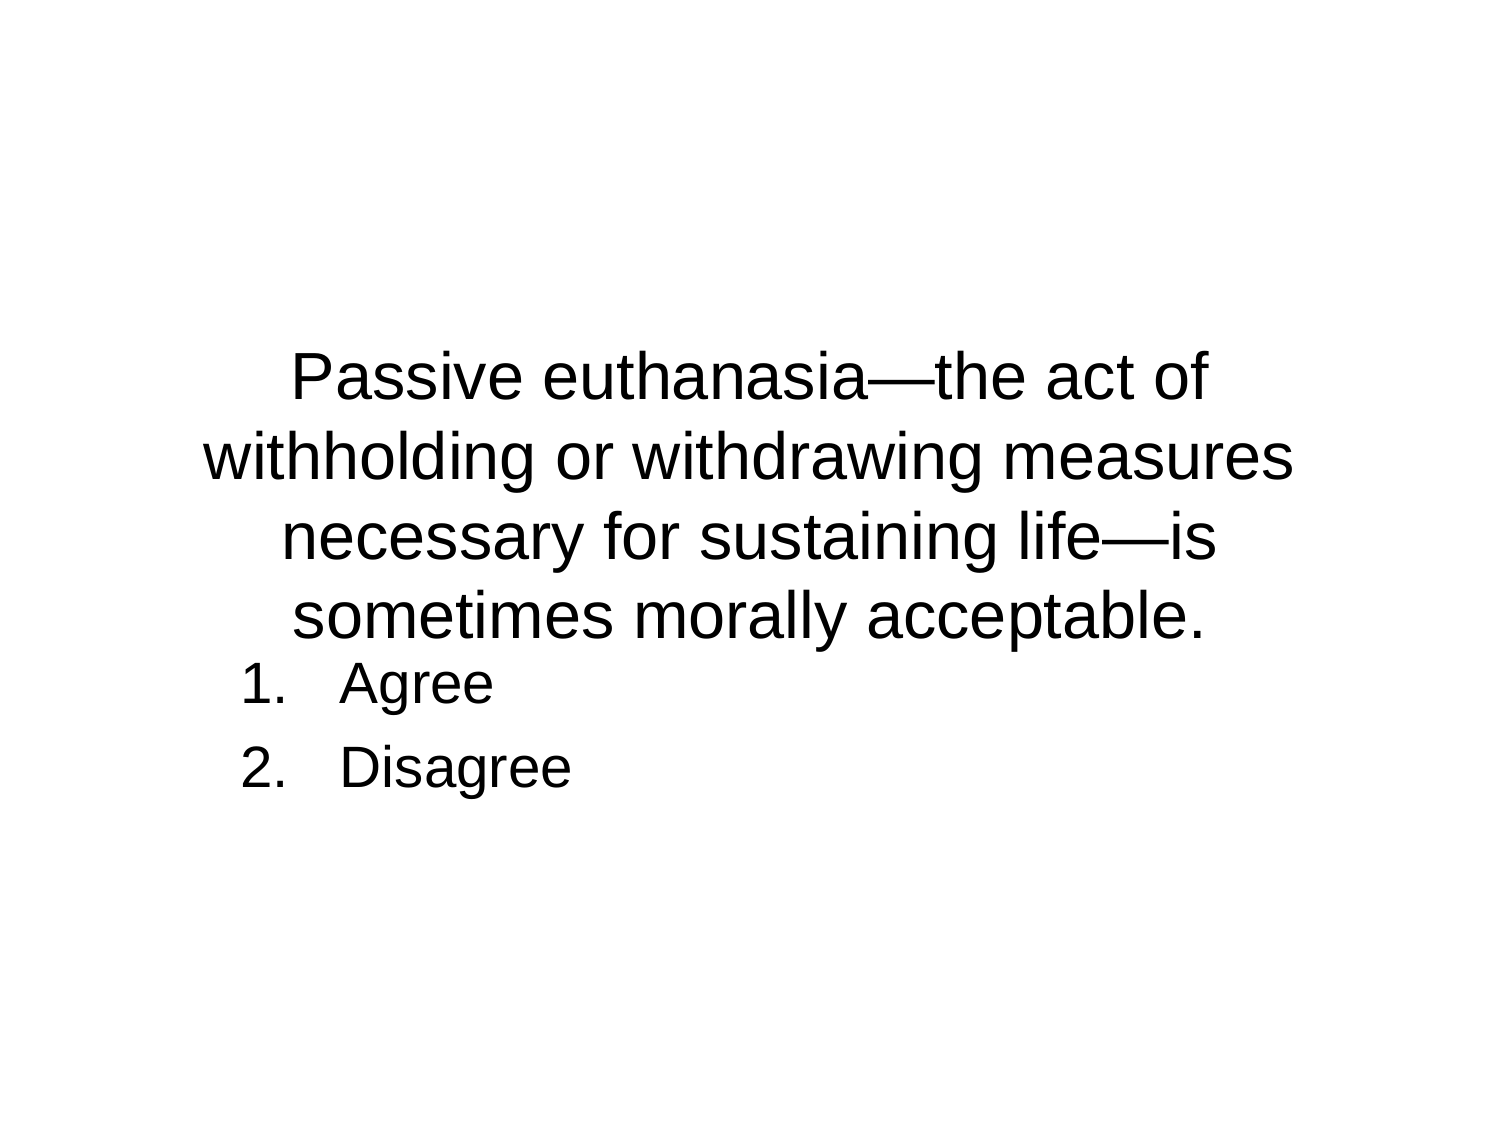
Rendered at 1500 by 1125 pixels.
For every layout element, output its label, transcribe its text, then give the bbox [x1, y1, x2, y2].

title Passive euthanasia—the act of withholding or withdrawing measures necessary for sustaining life—is sometimes morally acceptable. [112, 324, 1388, 567]
subtitle Agree Disagree [225, 637, 1276, 925]
